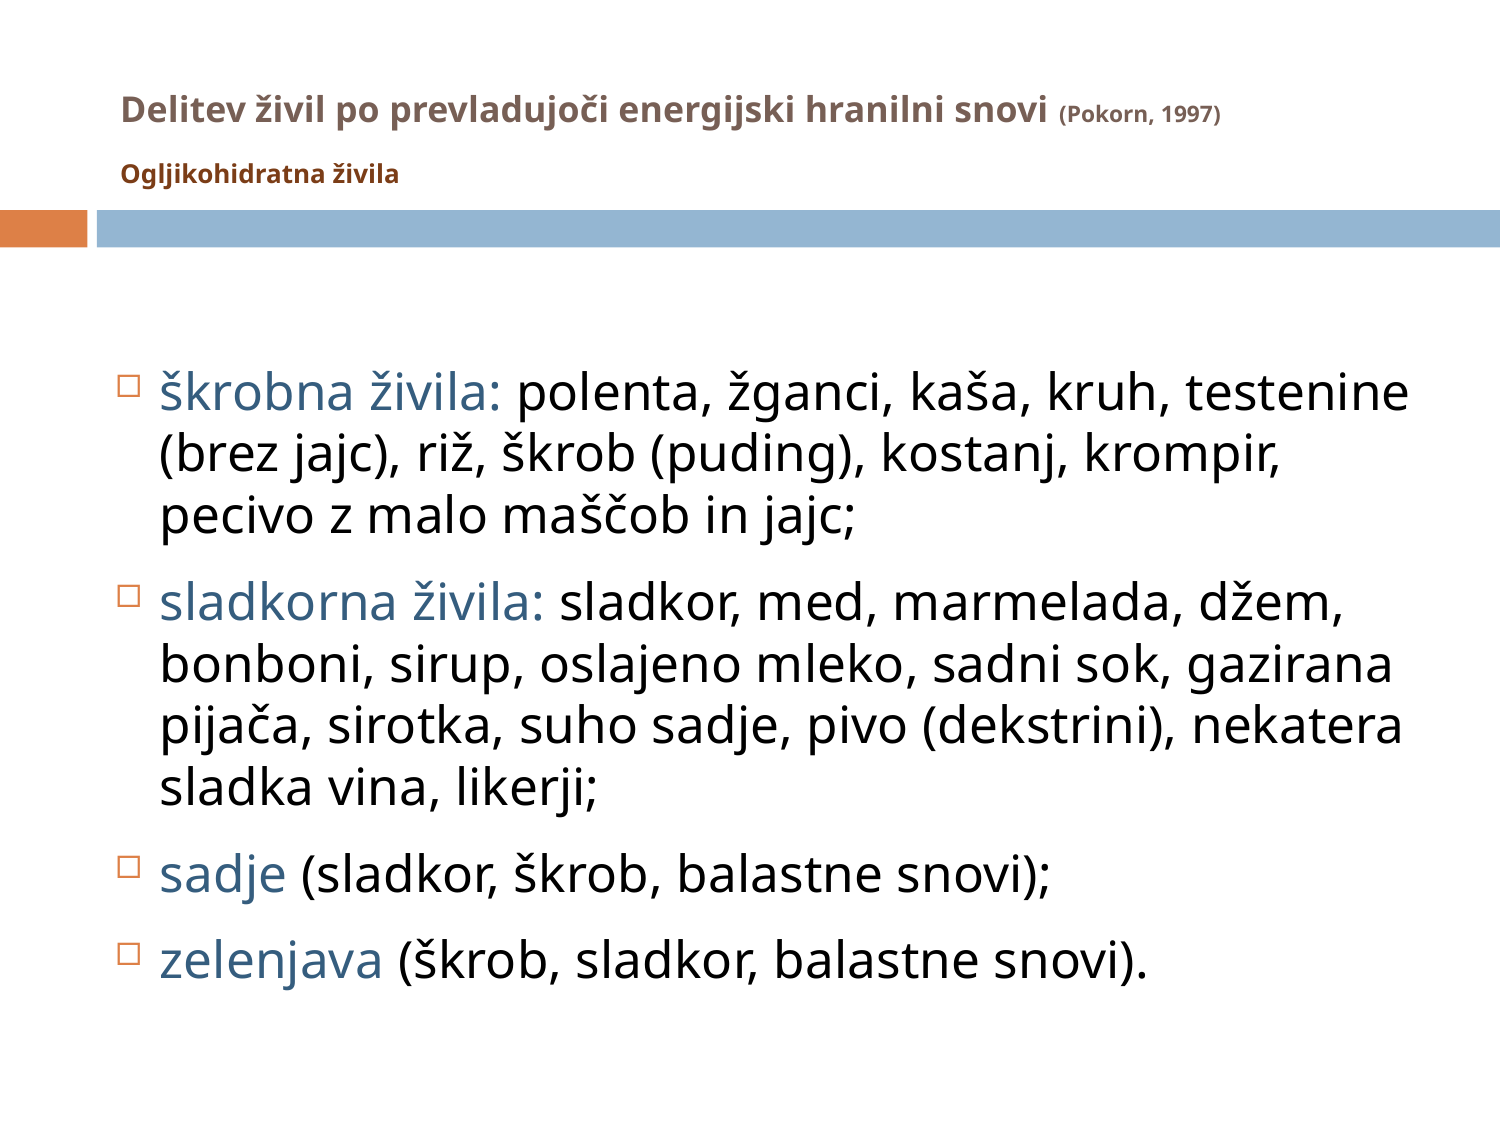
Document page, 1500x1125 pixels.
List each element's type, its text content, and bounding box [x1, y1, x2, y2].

title Delitev živil po prevladujoči energijski hranilni snovi (Pokorn, 1997) Ogljikohidratna živila [105, 35, 1443, 198]
list škrobna živila: polenta, žganci, kaša, kruh, testenine (brez jajc), riž, škrob (puding), kostanj, krompir, pecivo z malo maščob in jajc; sladkorna živila: sladkor, med, marmelada, džem, bonboni, sirup, oslajeno mleko, sadni sok, gazirana pijača, sirotka, suho sadje, pivo (dekstrini), nekatera sladka vina, likerji; sadje (sladkor, škrob, balastne snovi); zelenjava (škrob, sladkor, balastne snovi). [100, 351, 1438, 1000]
